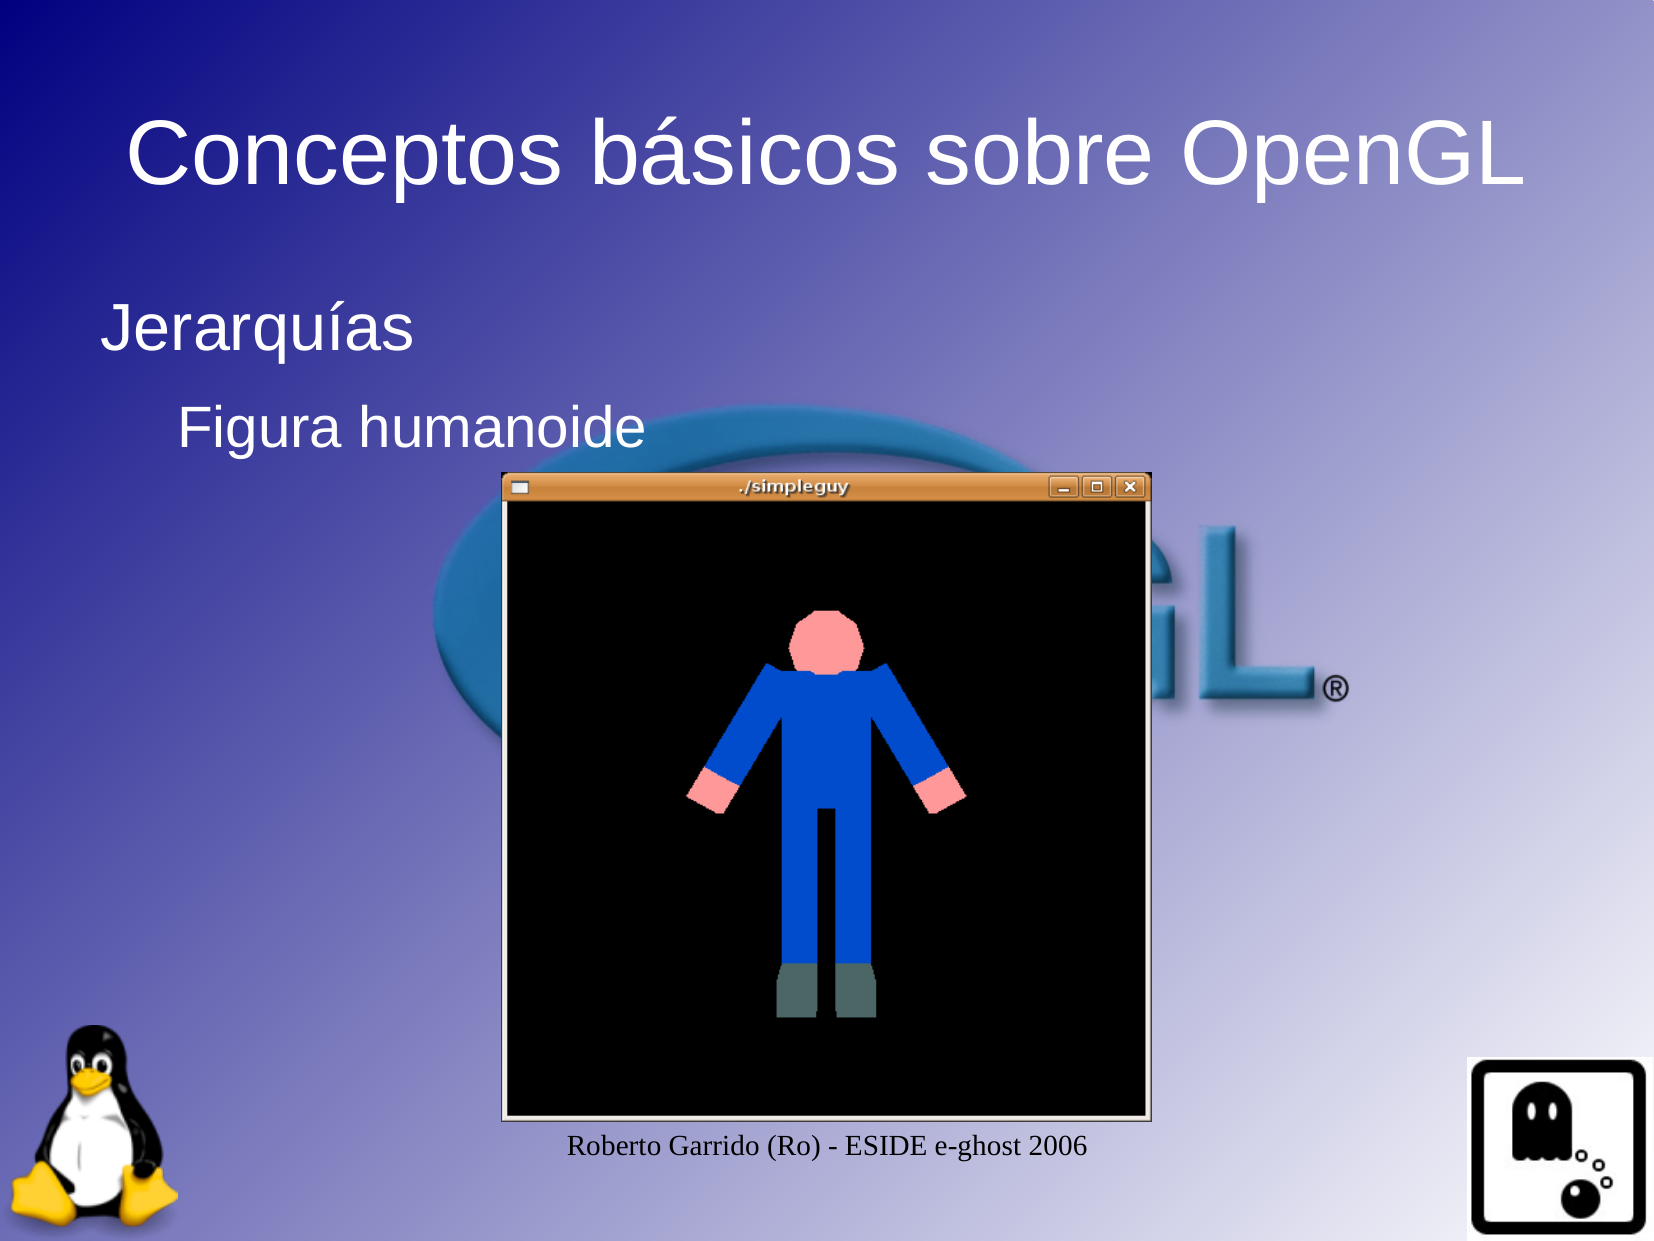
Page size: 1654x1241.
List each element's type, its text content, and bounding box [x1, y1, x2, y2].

title Conceptos básicos sobre OpenGL [82, 49, 1571, 257]
picture [1467, 1057, 1654, 1241]
list Jerarquías Figura humanoide [82, 290, 1571, 1109]
picture [501, 472, 1152, 1122]
picture [0, 1025, 178, 1241]
